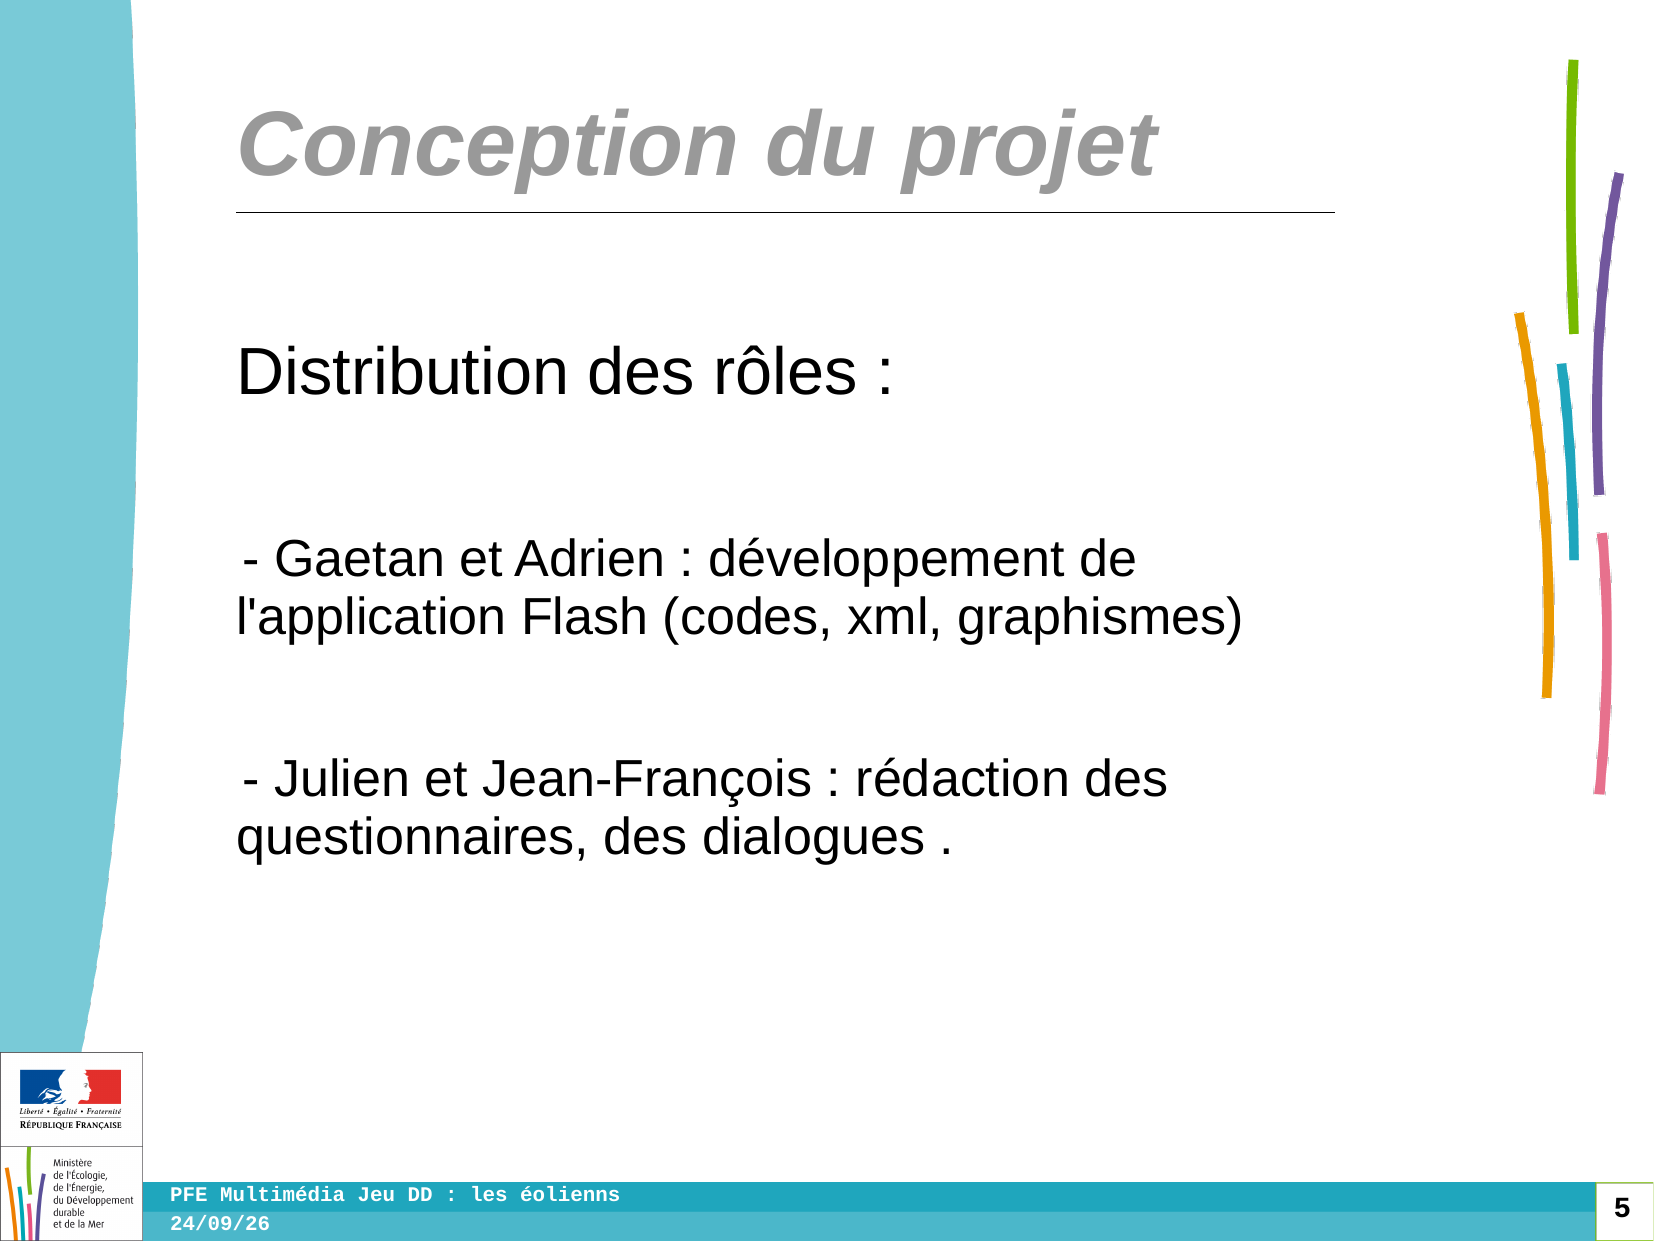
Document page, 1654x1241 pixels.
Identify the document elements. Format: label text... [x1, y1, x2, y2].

list Distribution des rôles : - Gaetan et Adrien : développement de l'application Flash (codes, xml, graphismes) - Julien et Jean-François : rédaction des questionnaires, des dialogues . [236, 236, 1359, 1004]
picture [0, 0, 1654, 1241]
title Conception du projet [236, 69, 1447, 218]
